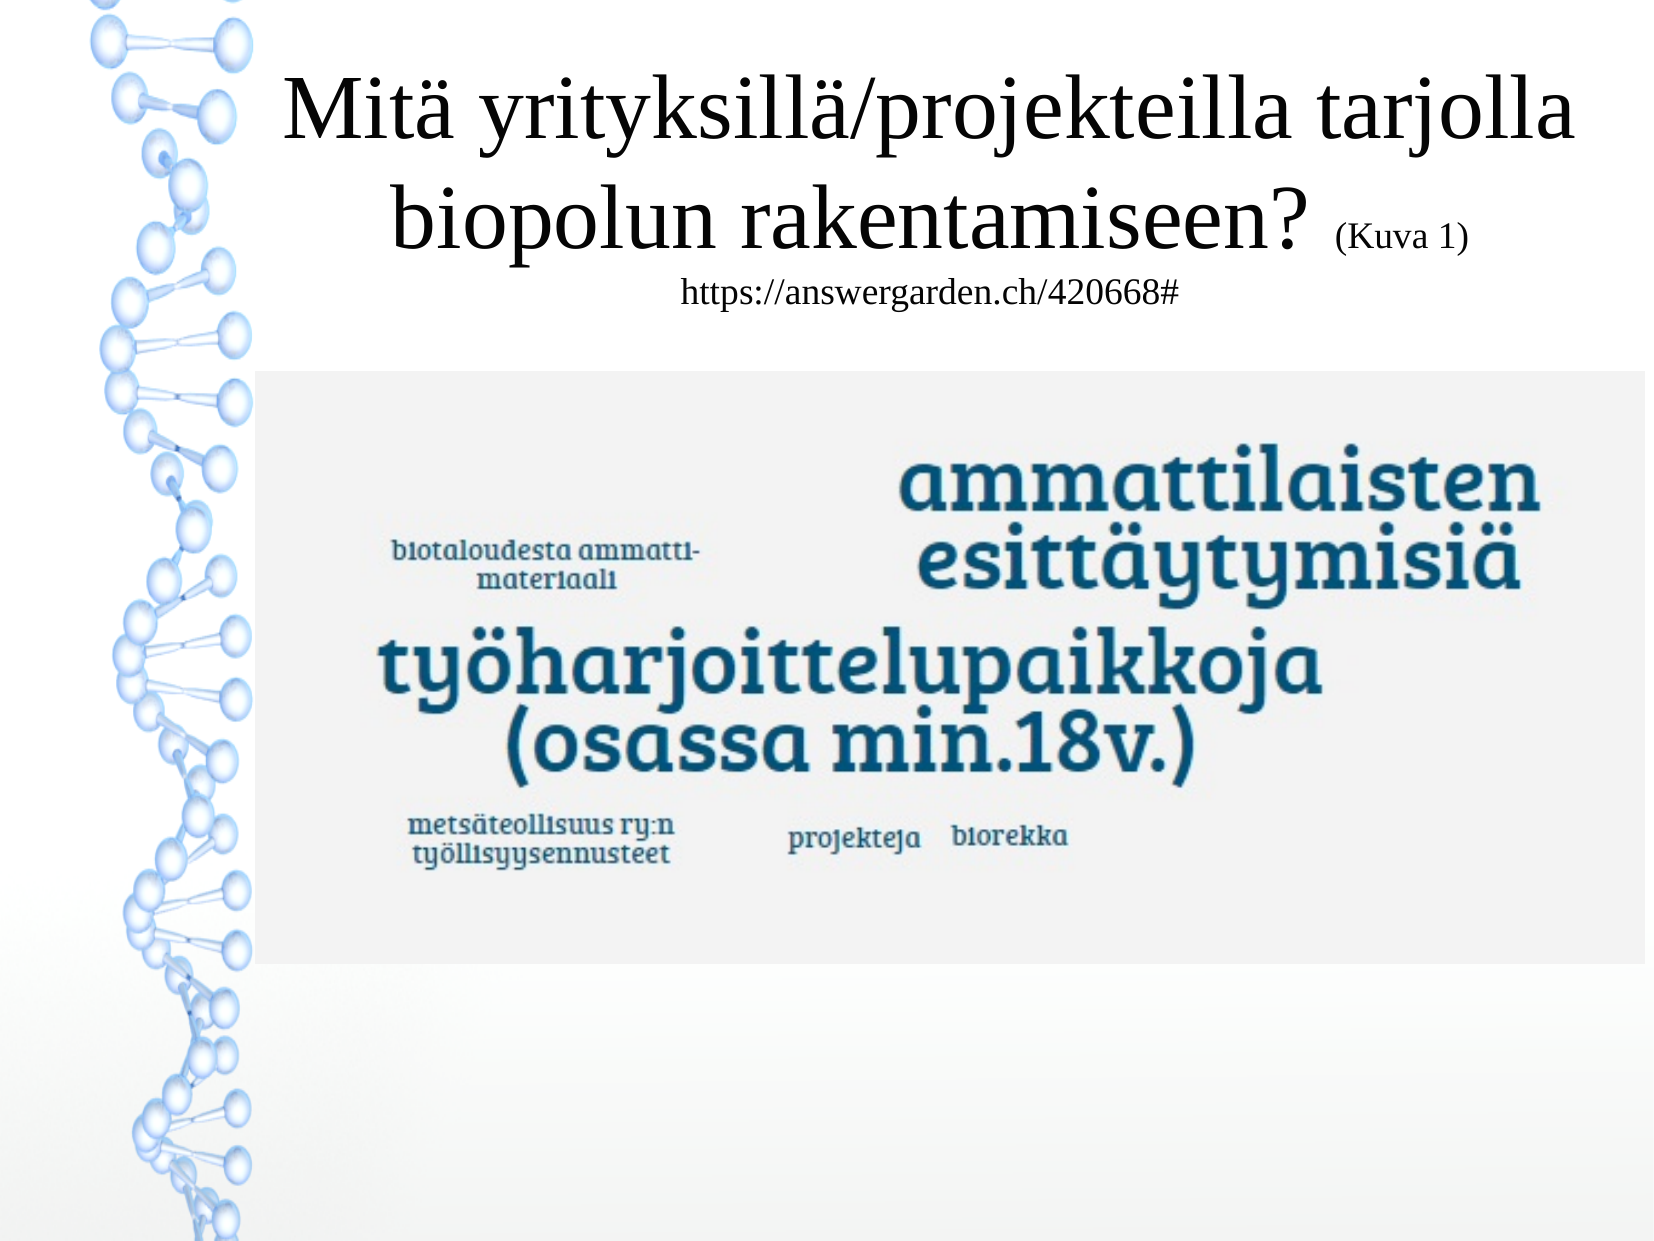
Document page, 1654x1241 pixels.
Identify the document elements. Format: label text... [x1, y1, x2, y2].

picture [0, 0, 1654, 1241]
title Mitä yrityksillä/projekteilla tarjolla biopolun rakentamiseen? (Kuva 1) https://answergarden.ch/420668# [265, 47, 1595, 252]
